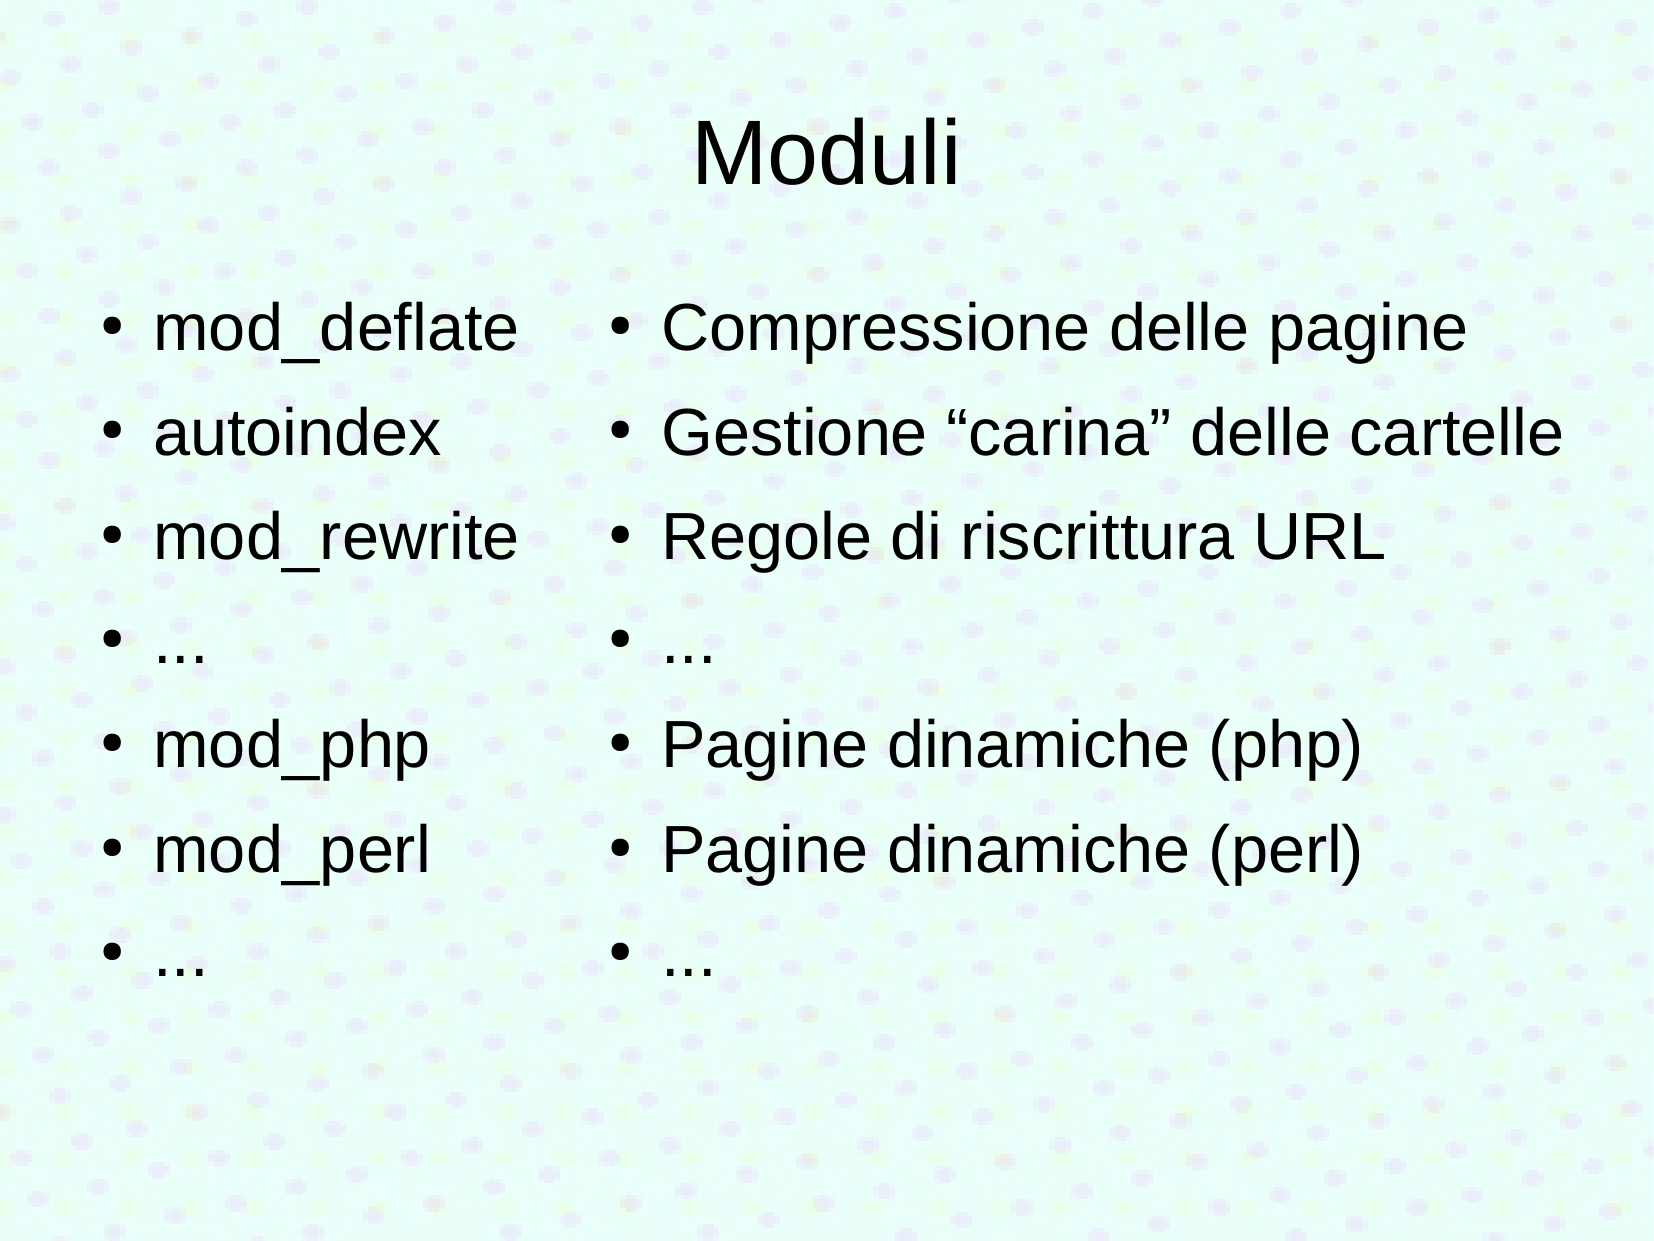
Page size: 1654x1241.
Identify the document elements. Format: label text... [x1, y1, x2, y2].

title Moduli [82, 56, 1571, 250]
list Compressione delle pagine Gestione “carina” delle cartelle Regole di riscrittura URL ... Pagine dinamiche (php) Pagine dinamiche (perl) ... [590, 290, 1572, 1094]
list mod_deflate autoindex mod_rewrite ... mod_php mod_perl ... [82, 290, 590, 1094]
picture [0, 0, 1654, 1241]
